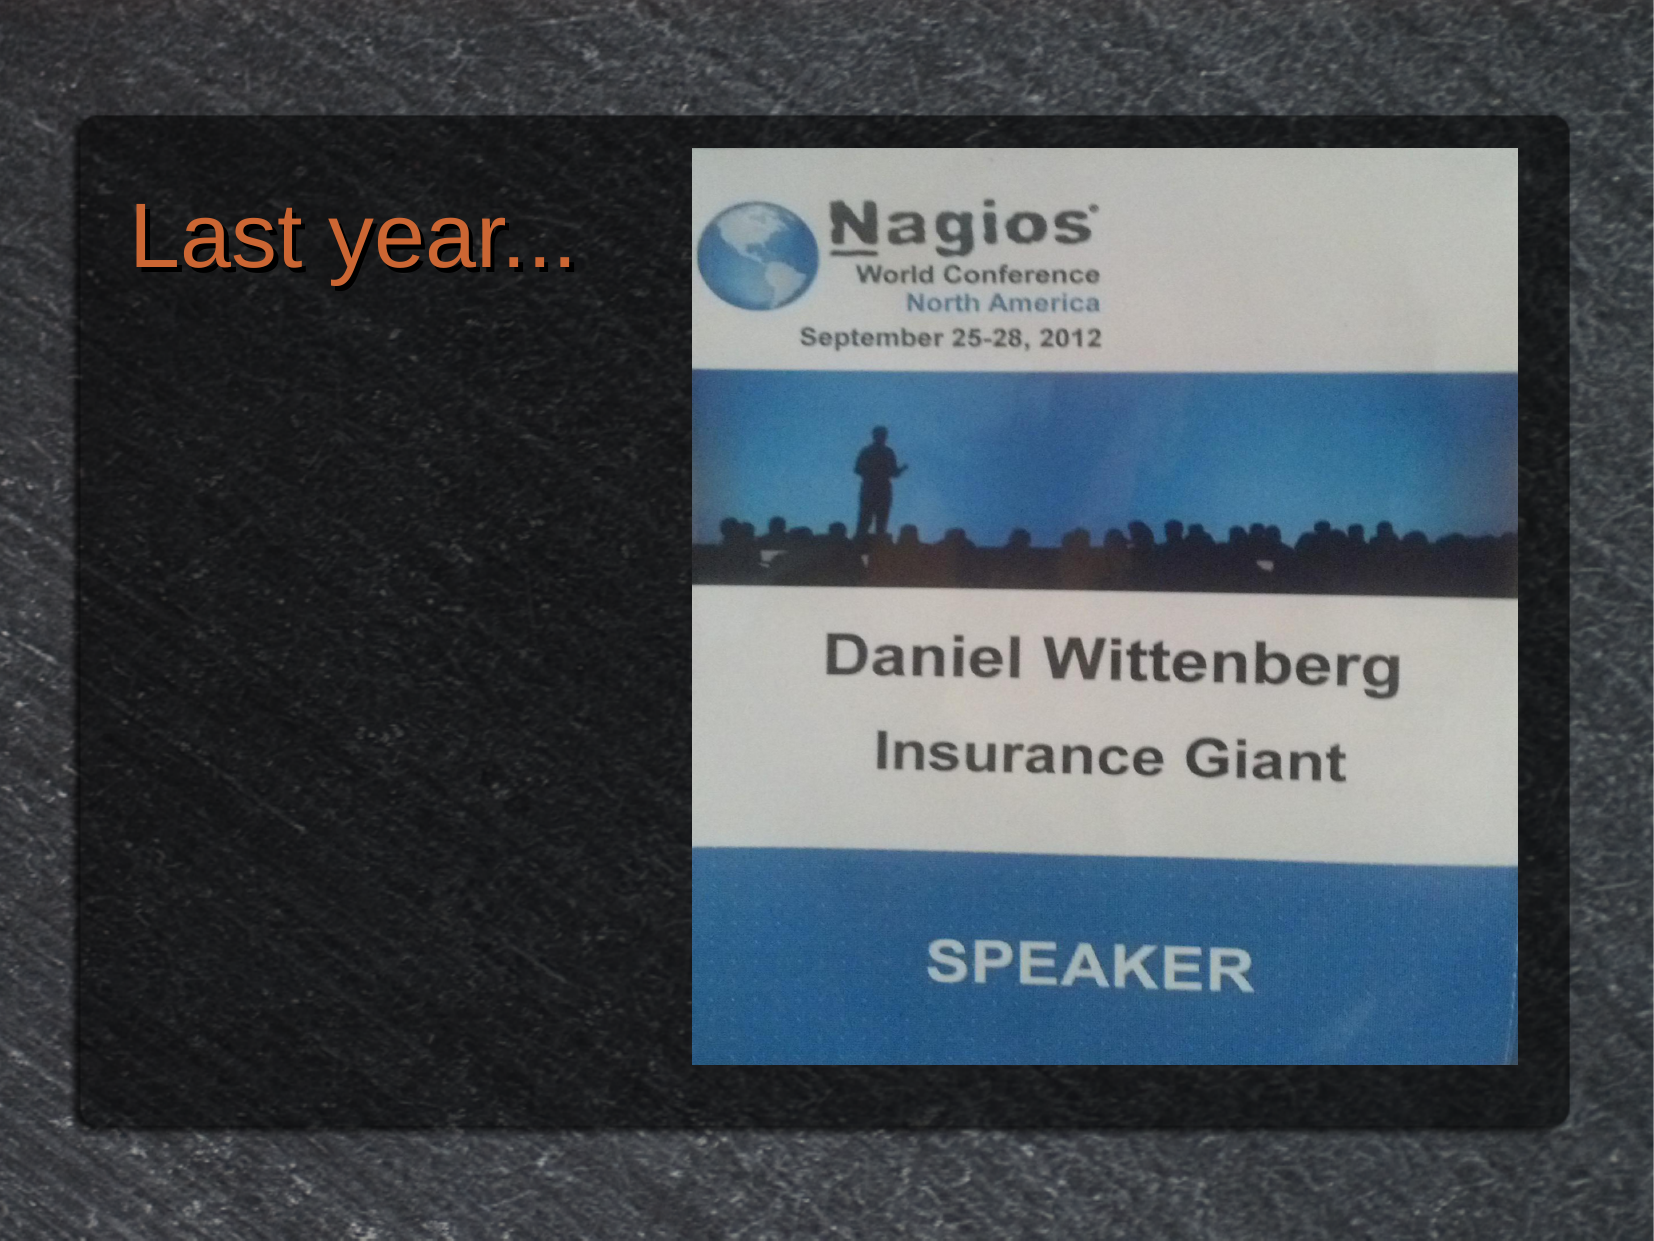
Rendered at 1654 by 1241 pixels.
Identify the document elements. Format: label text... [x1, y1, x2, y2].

picture [0, 0, 1654, 1241]
title Last year... [129, 118, 1518, 355]
